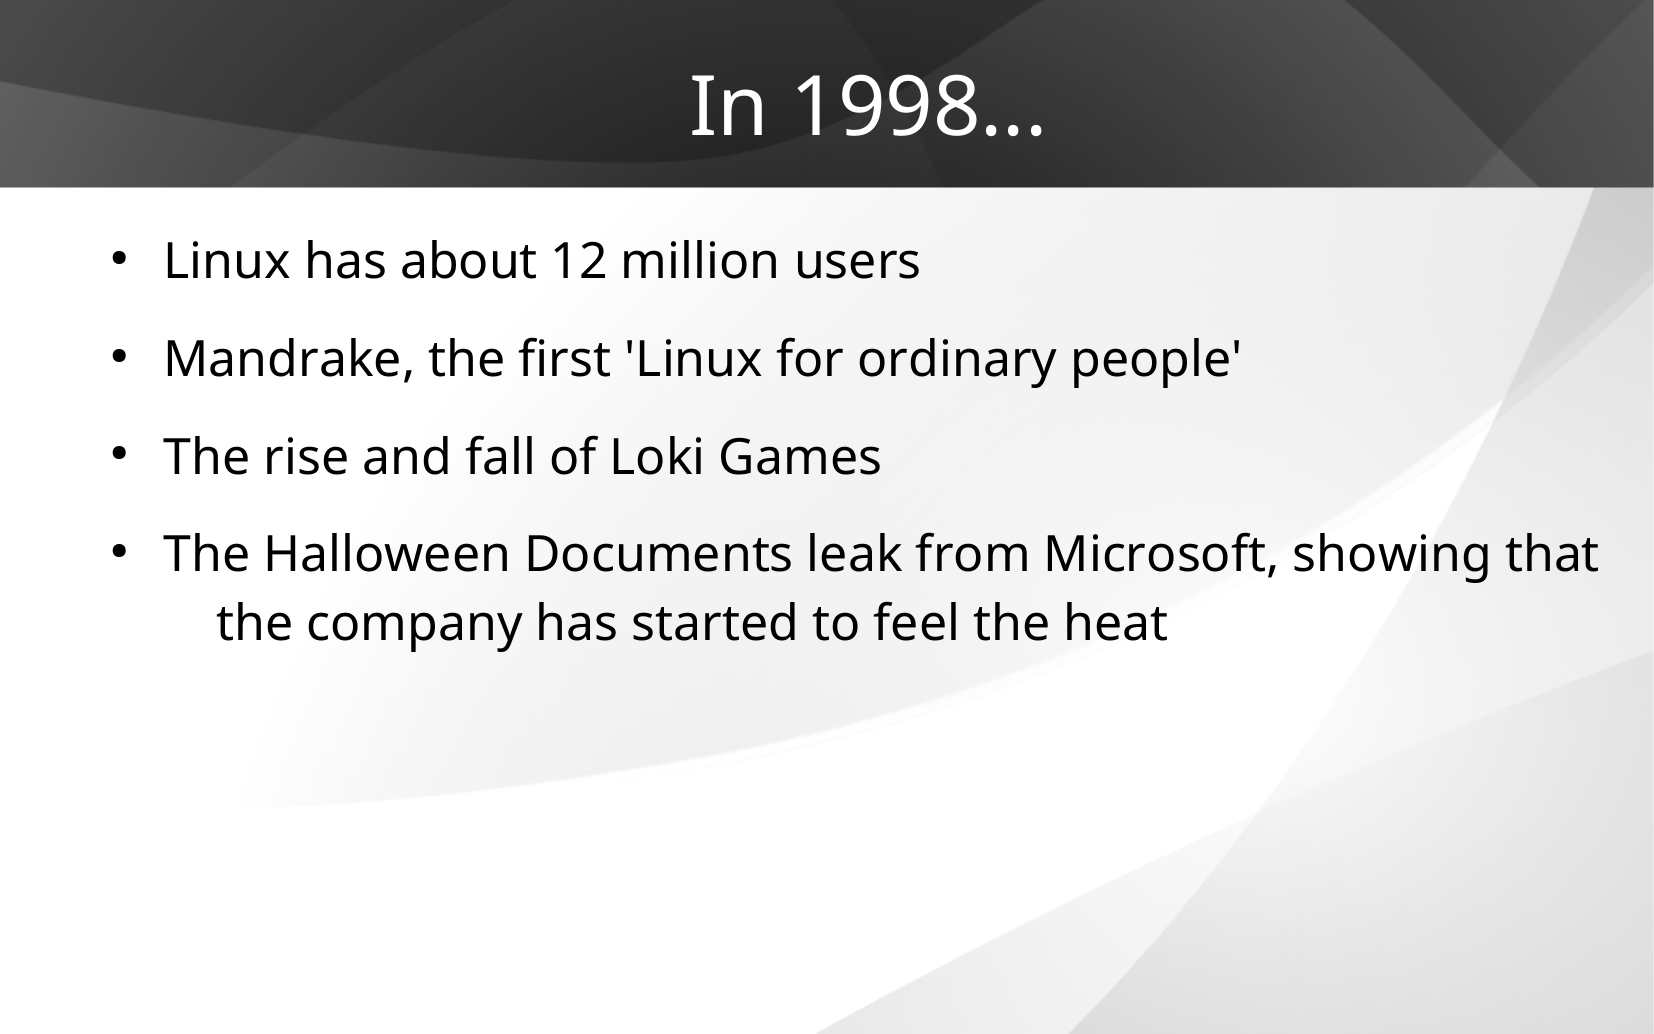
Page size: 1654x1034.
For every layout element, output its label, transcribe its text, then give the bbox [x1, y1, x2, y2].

list Linux has about 12 million users Mandrake, the first 'Linux for ordinary people' The rise and fall of Loki Games The Halloween Documents leak from Microsoft, showing that the company has started to feel the heat [75, 225, 1613, 1013]
title In 1998... [124, 0, 1613, 208]
picture [0, 0, 1654, 1034]
